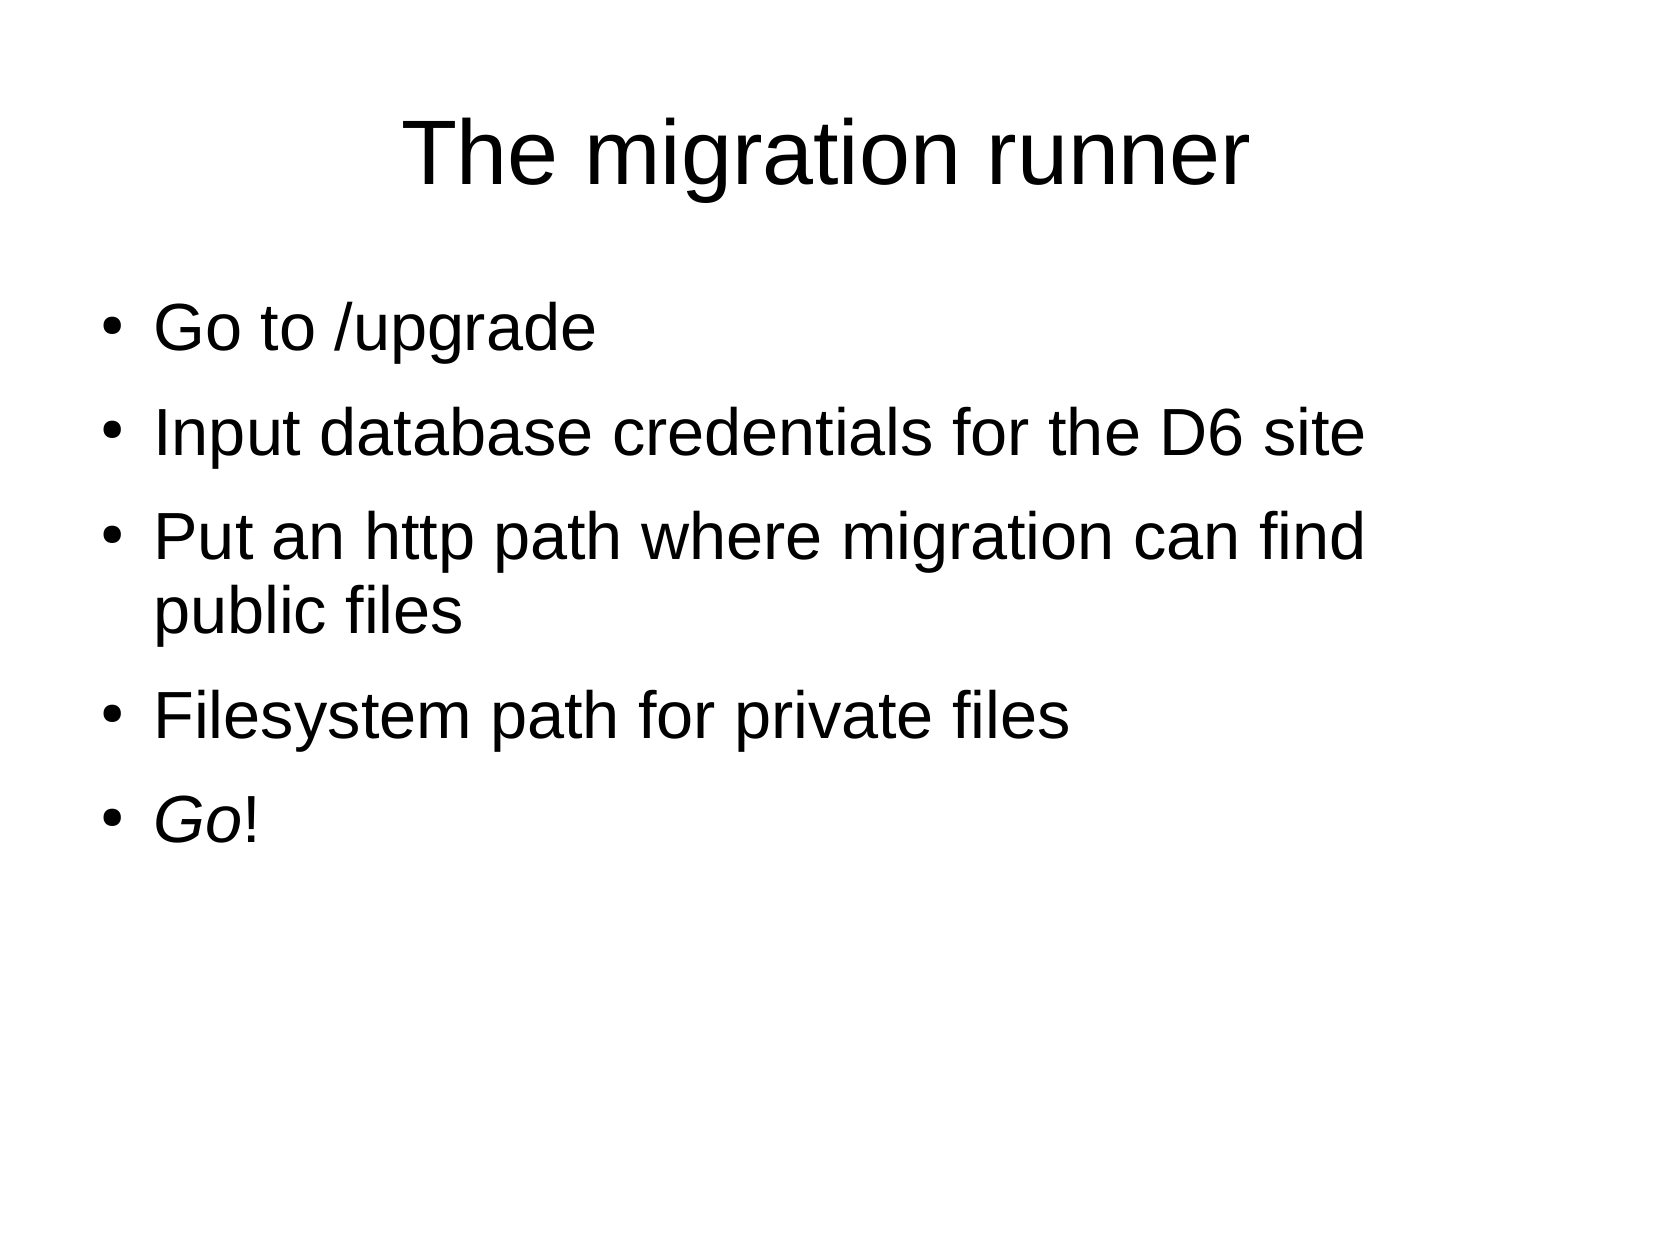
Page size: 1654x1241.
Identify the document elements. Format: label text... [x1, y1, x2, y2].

title The migration runner [82, 49, 1571, 257]
list Go to /upgrade Input database credentials for the D6 site Put an http path where migration can find public files Filesystem path for private files Go! [82, 290, 1538, 1010]
